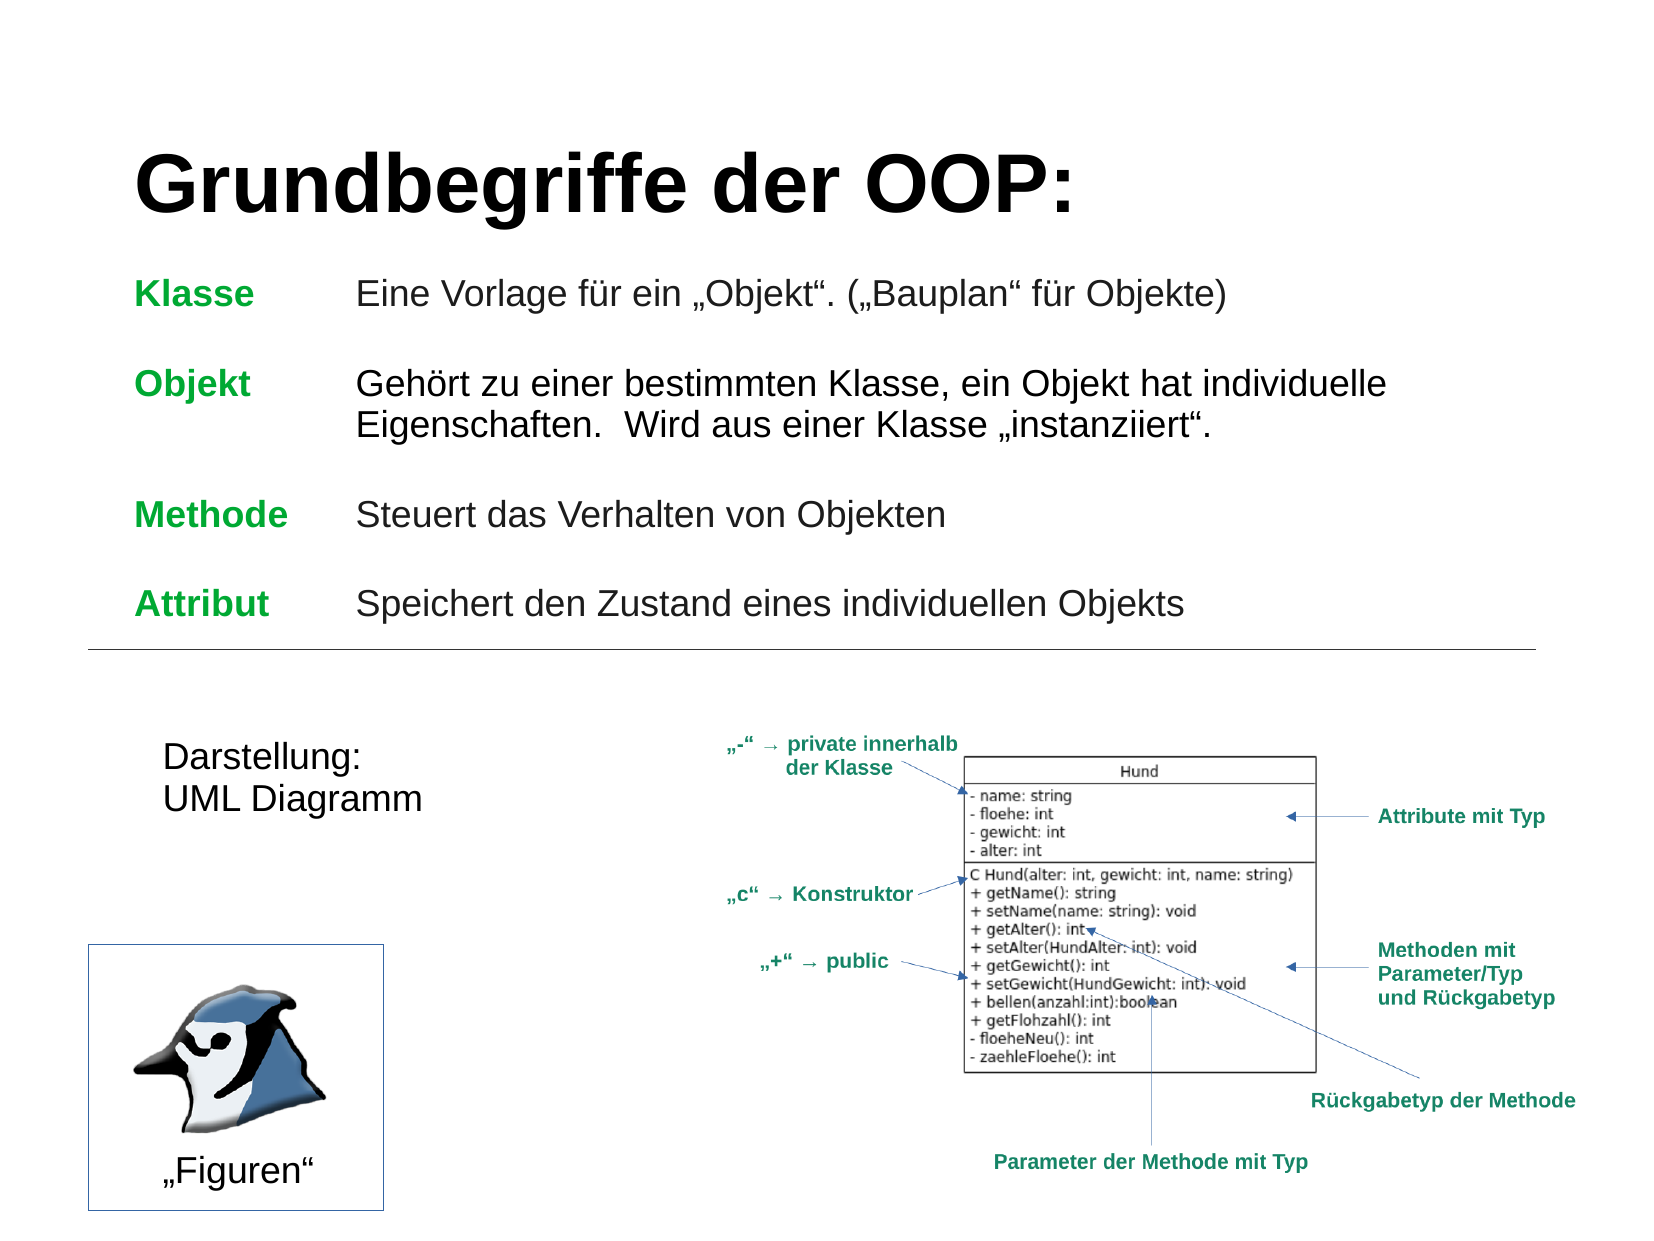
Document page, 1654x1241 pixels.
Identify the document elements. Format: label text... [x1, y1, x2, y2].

picture [708, 708, 1606, 1211]
text_box „Figuren“ [147, 1142, 355, 1200]
picture [118, 974, 335, 1143]
text_box [88, 944, 384, 1211]
text_box Grundbegriffe der OOP: Klasse Eine Vorlage für ein „Objekt“. („Bauplan“ für Objekte) Objekt Gehört zu einer bestimmten Klasse, ein Objekt hat individuelle Eigenschaften. Wird aus einer Klasse „instanziiert“. Methode Steuert das Verhalten von Objekten Attribut Speichert den Zustand eines individuellen Objekts [119, 130, 1413, 632]
text_box Darstellung: UML Diagramm [147, 727, 443, 827]
